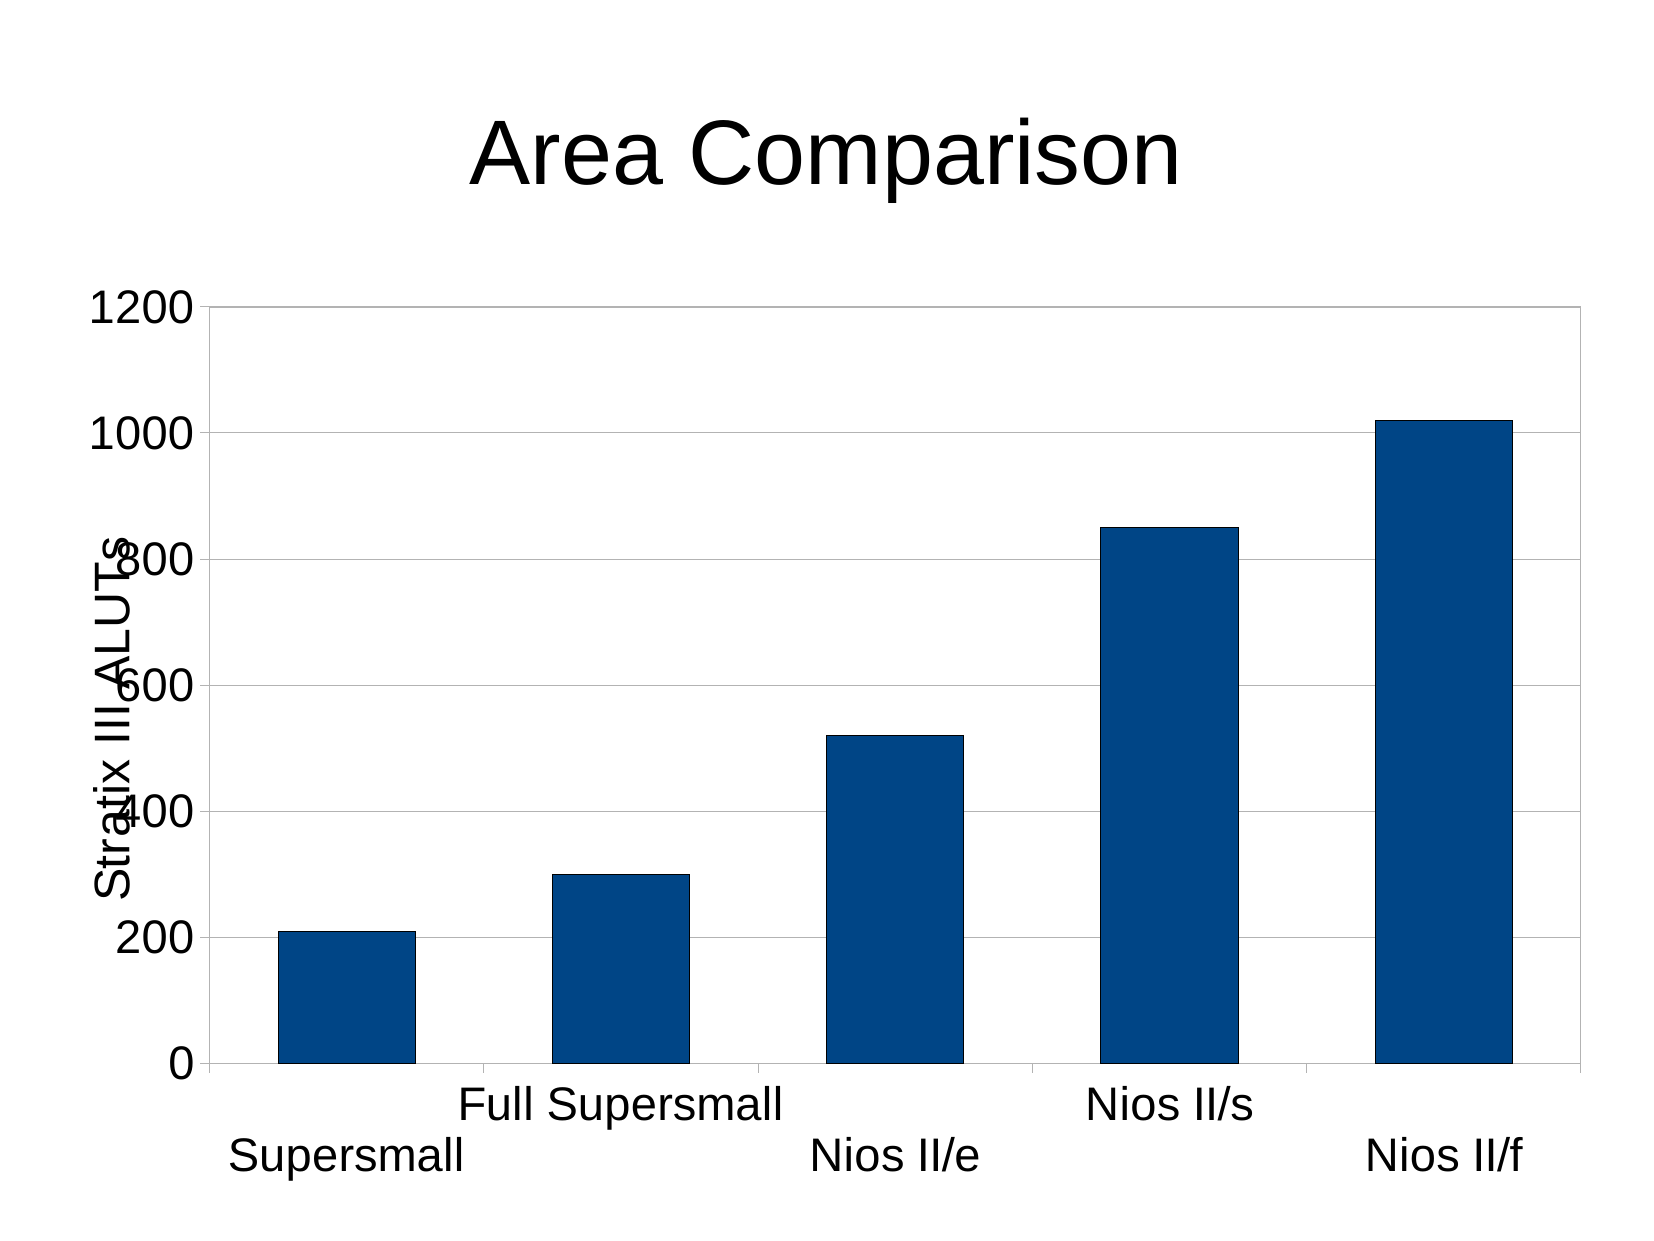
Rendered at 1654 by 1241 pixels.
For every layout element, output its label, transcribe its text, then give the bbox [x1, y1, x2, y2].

title Area Comparison [82, 56, 1571, 250]
chart [37, 262, 1613, 1201]
